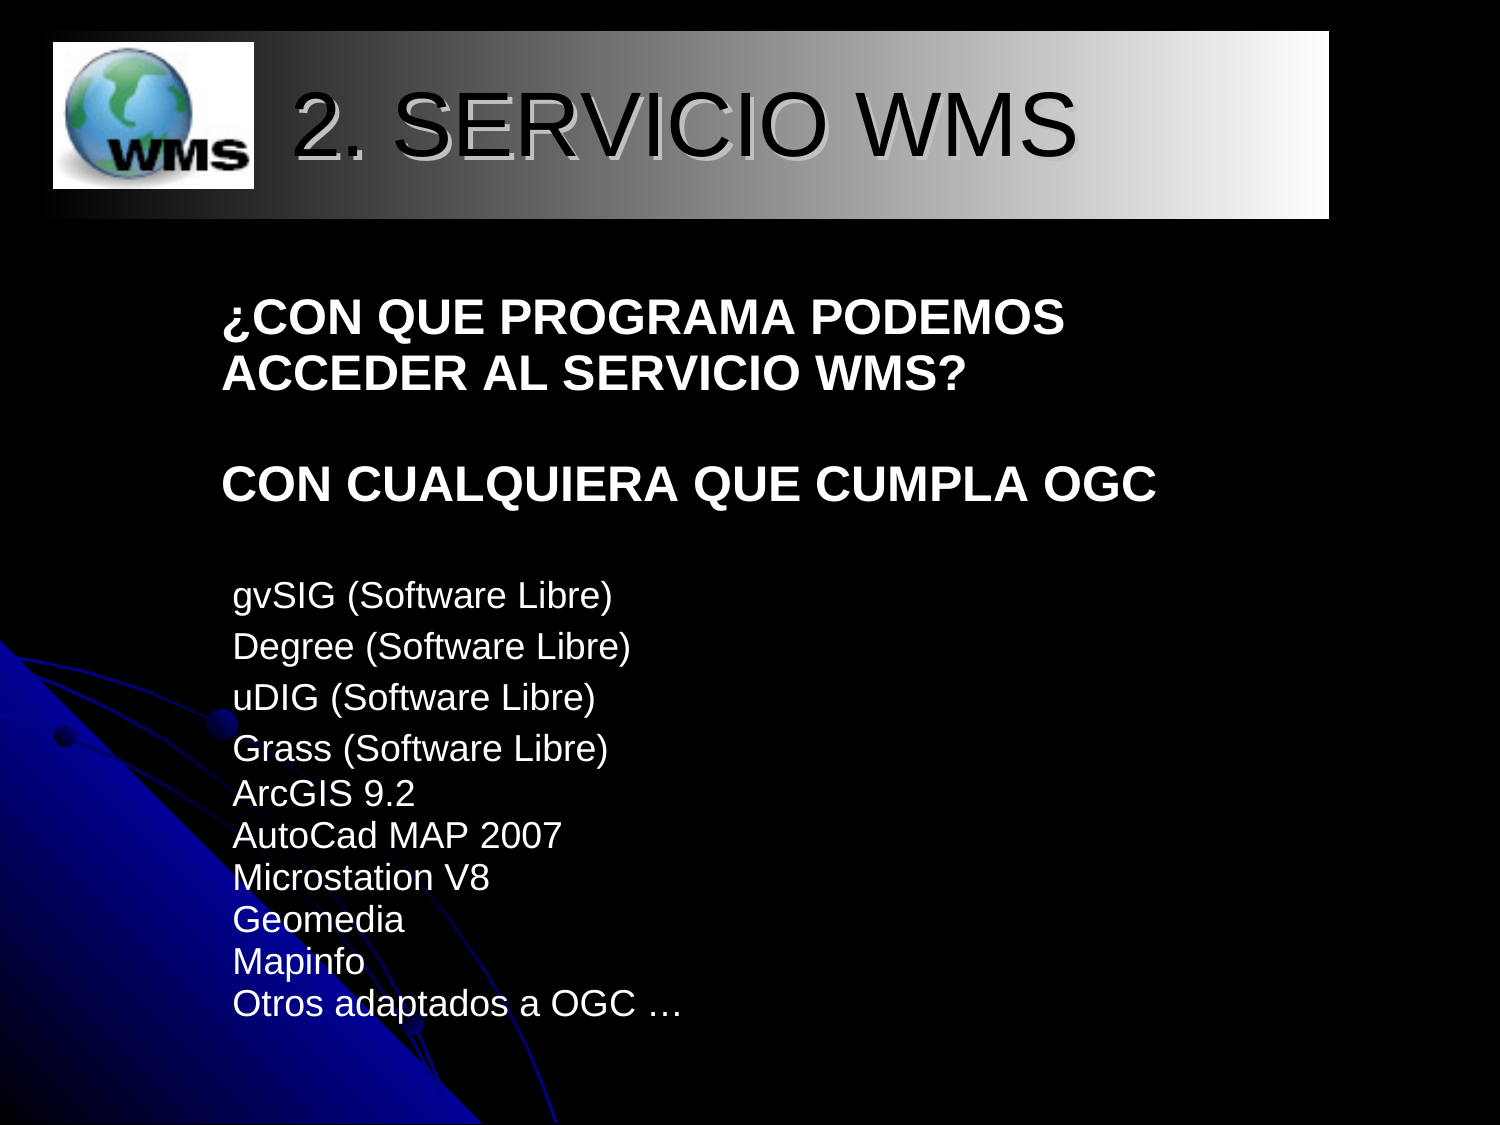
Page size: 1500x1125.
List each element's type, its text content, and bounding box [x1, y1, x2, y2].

title 2. SERVICIO WMS [41, 31, 1329, 219]
picture [53, 42, 254, 189]
text_box ¿CON QUE PROGRAMA PODEMOS ACCEDER AL SERVICIO WMS? CON CUALQUIERA QUE CUMPLA OGC gvSIG (Software Libre)‏ Degree (Software Libre)‏ uDIG (Software Libre)‏ Grass (Software Libre)‏ ArcGIS 9.2 AutoCad MAP 2007 Microstation V8 Geomedia Mapinfo Otros adaptados a OGC … [207, 281, 1500, 1074]
